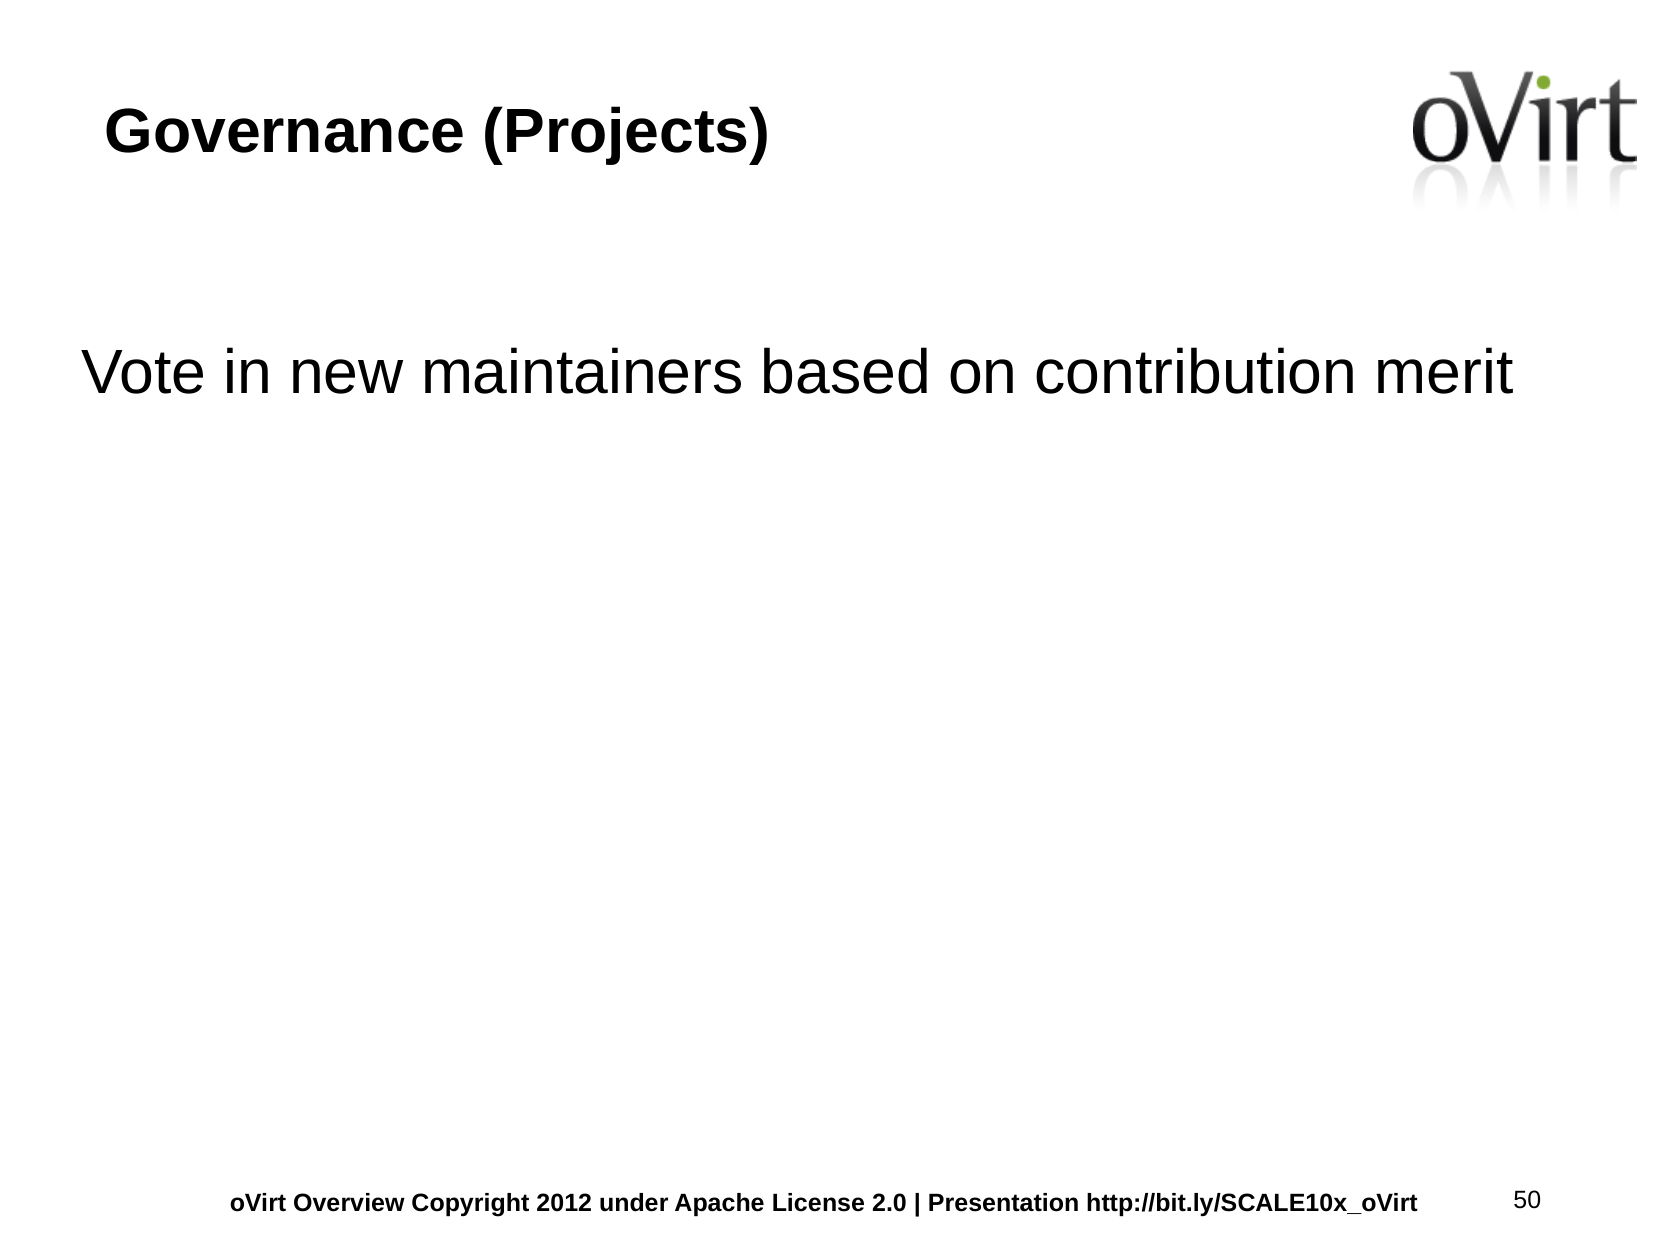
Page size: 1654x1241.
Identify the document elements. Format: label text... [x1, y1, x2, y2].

list Vote in new maintainers based on contribution merit [81, 337, 1570, 451]
picture [1413, 63, 1637, 212]
title Governance (Projects) [82, 37, 1303, 226]
